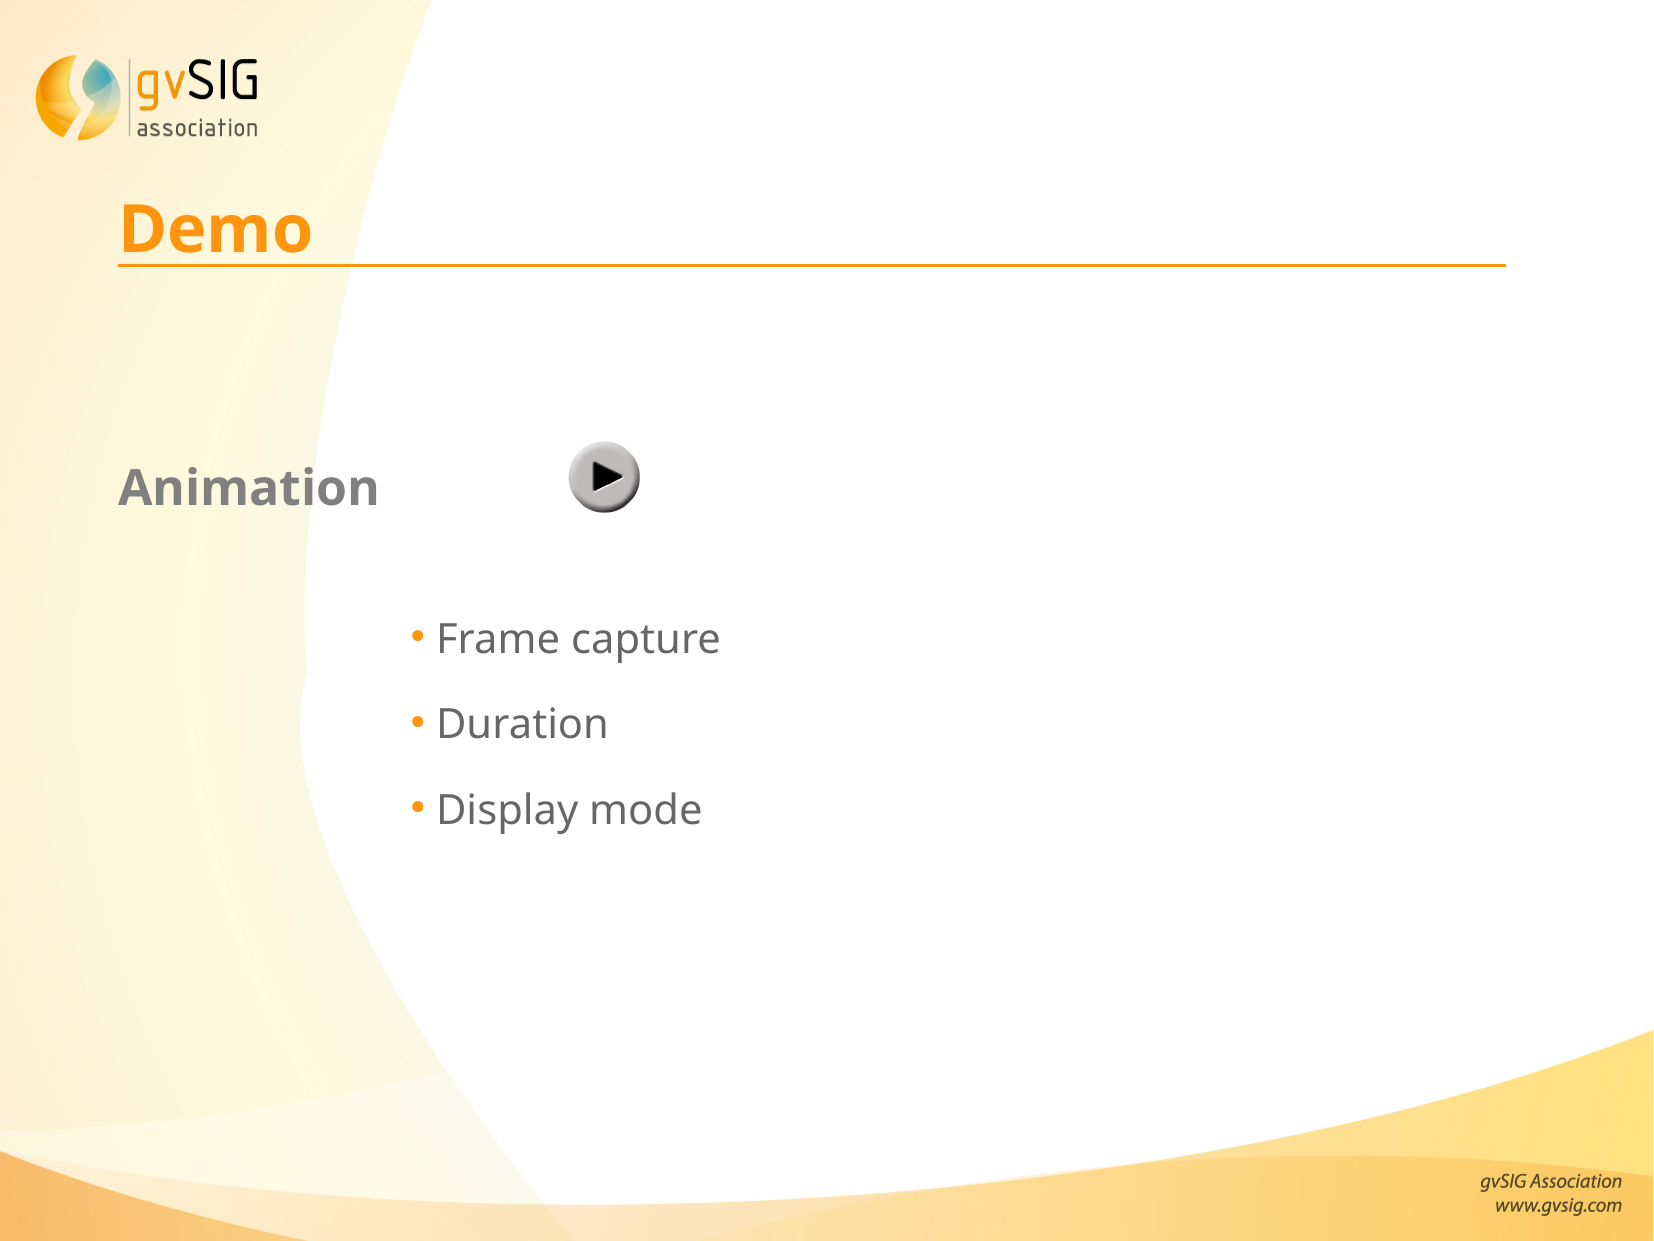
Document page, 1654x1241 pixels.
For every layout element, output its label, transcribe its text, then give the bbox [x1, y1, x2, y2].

text_box Frame capture Duration Display mode [395, 572, 1035, 782]
title Animation [118, 441, 446, 531]
picture [0, 0, 1654, 1241]
title Demo [118, 177, 1607, 276]
